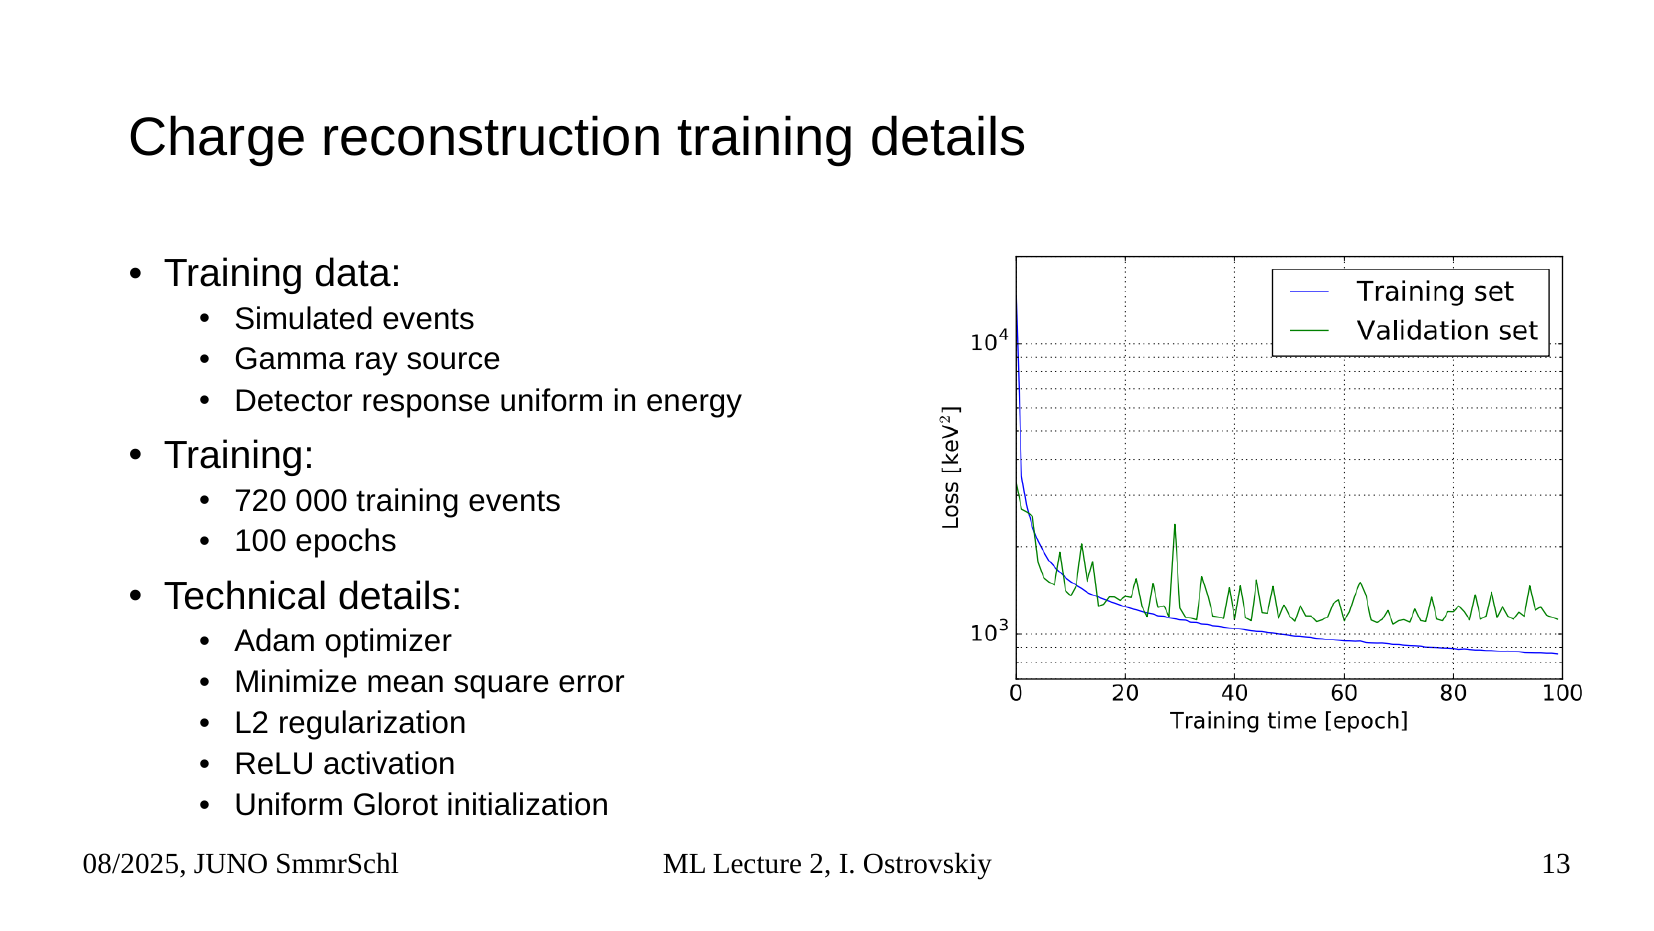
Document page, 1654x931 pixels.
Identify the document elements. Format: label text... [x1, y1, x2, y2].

picture [931, 247, 1590, 740]
list Training data: Simulated events Gamma ray source Detector response uniform in energy Training: 720 000 training events 100 epochs Technical details: Adam optimizer Minimize mean square error L2 regularization ReLU activation Uniform Glorot initialization [113, 247, 1038, 838]
title Charge reconstruction training details [113, 49, 1540, 230]
